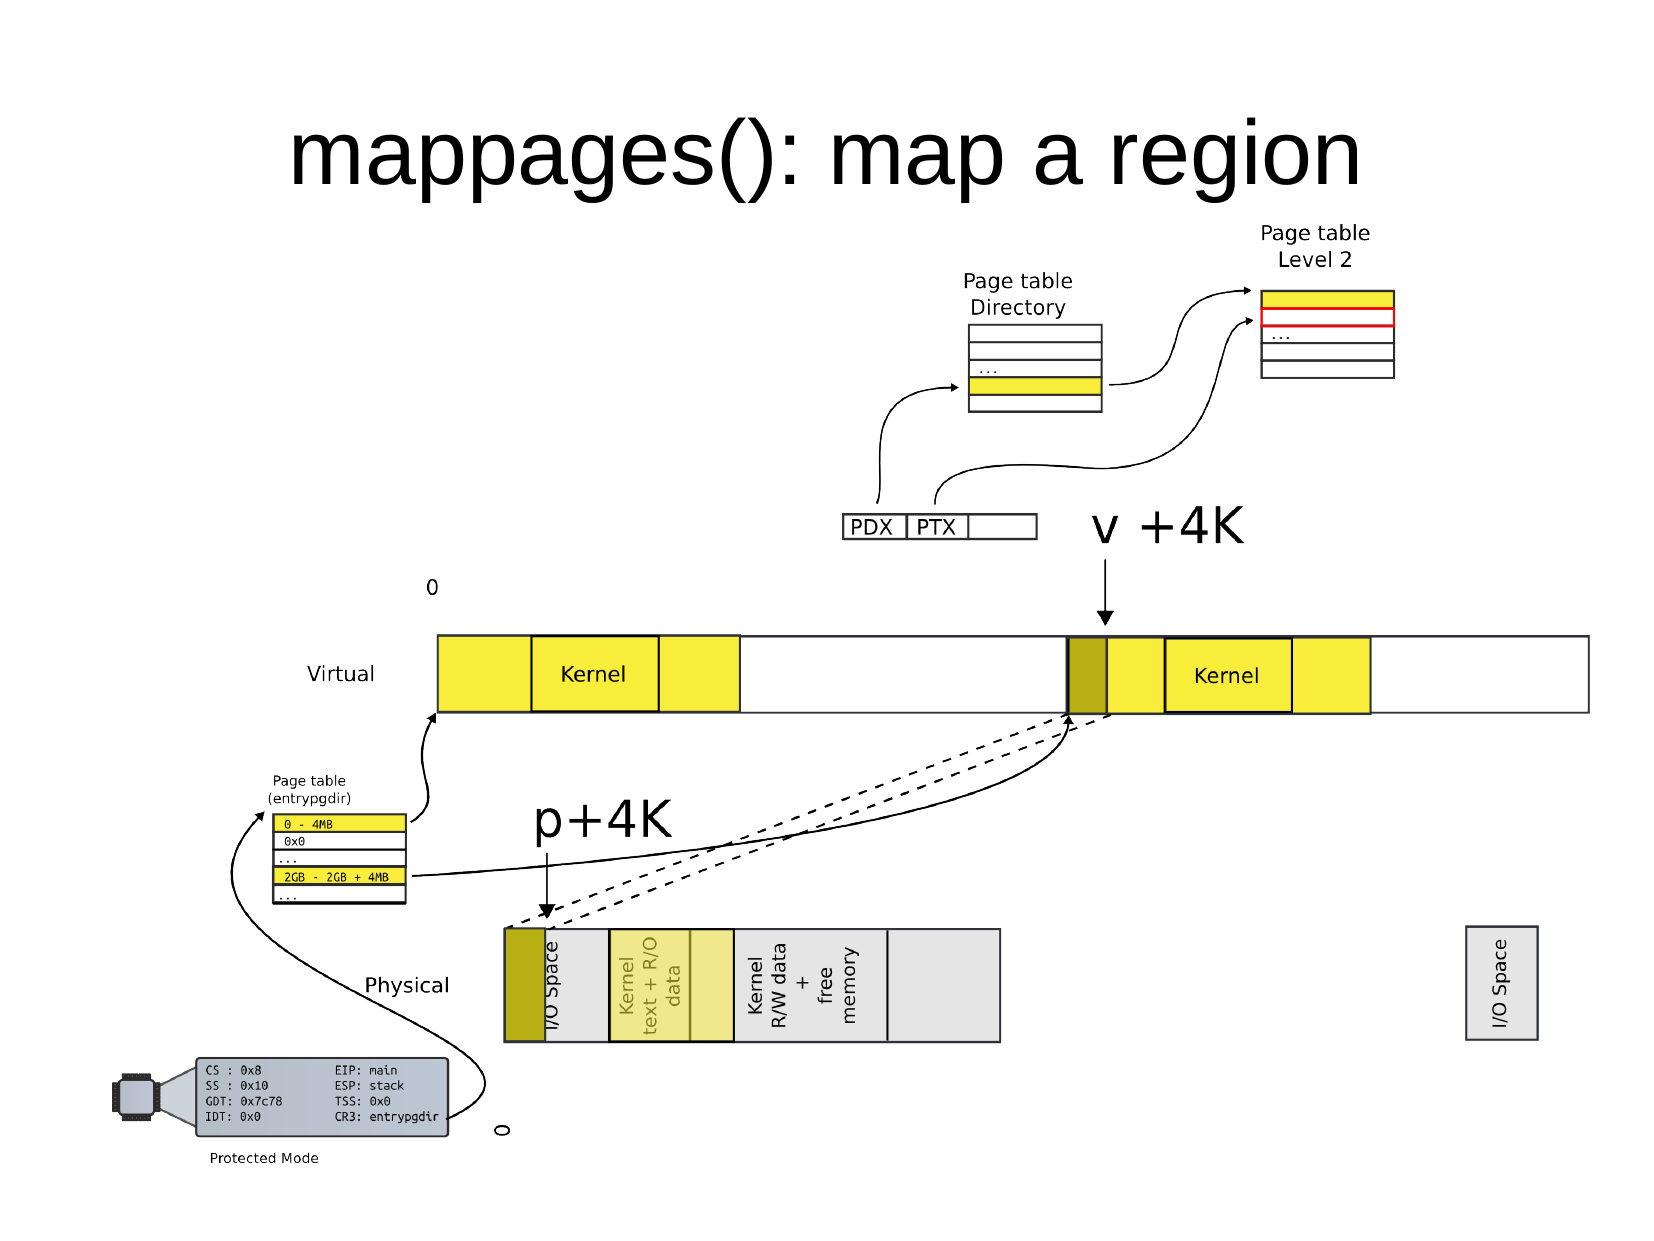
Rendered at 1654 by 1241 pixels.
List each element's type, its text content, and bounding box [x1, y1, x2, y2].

picture [112, 224, 1590, 1163]
title mappages(): map a region [82, 49, 1571, 257]
